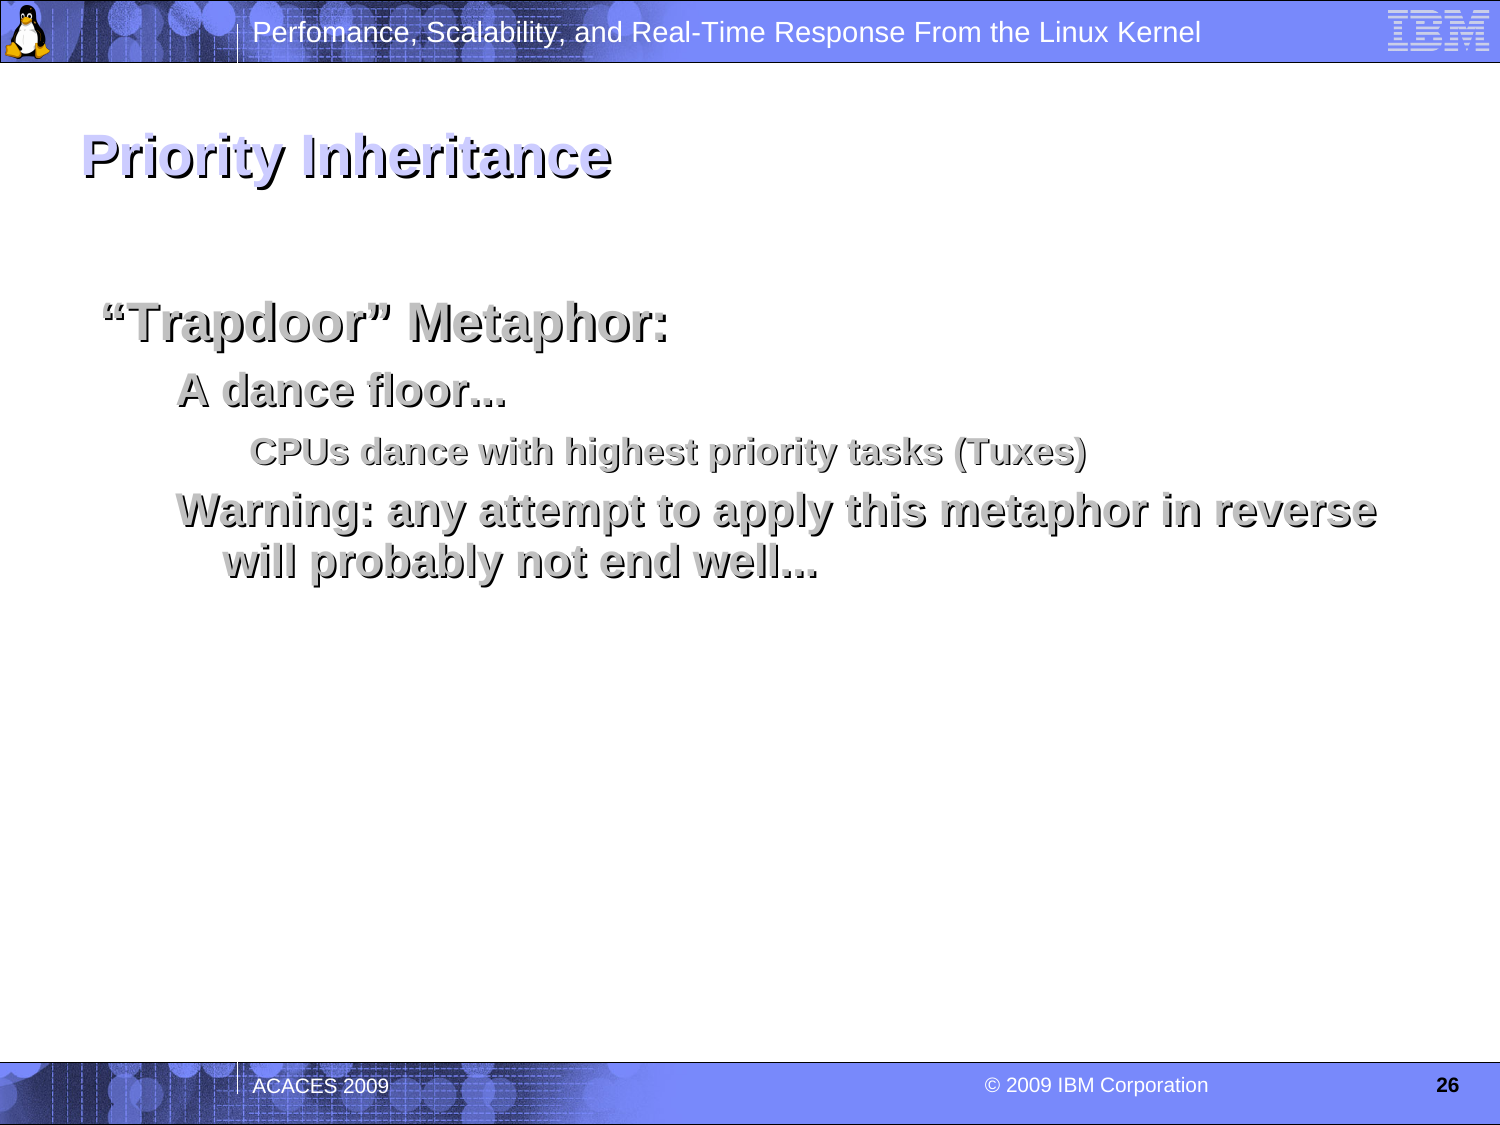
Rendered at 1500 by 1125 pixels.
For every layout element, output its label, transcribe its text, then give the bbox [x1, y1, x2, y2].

picture [0, 1063, 1500, 1124]
picture [1, 1, 1500, 62]
list “Trapdoor” Metaphor: A dance floor... CPUs dance with highest priority tasks (Tuxes) Warning: any attempt to apply this metaphor in reverse will probably not end well... [99, 291, 1389, 1022]
title Priority Inheritance [79, 124, 1433, 192]
